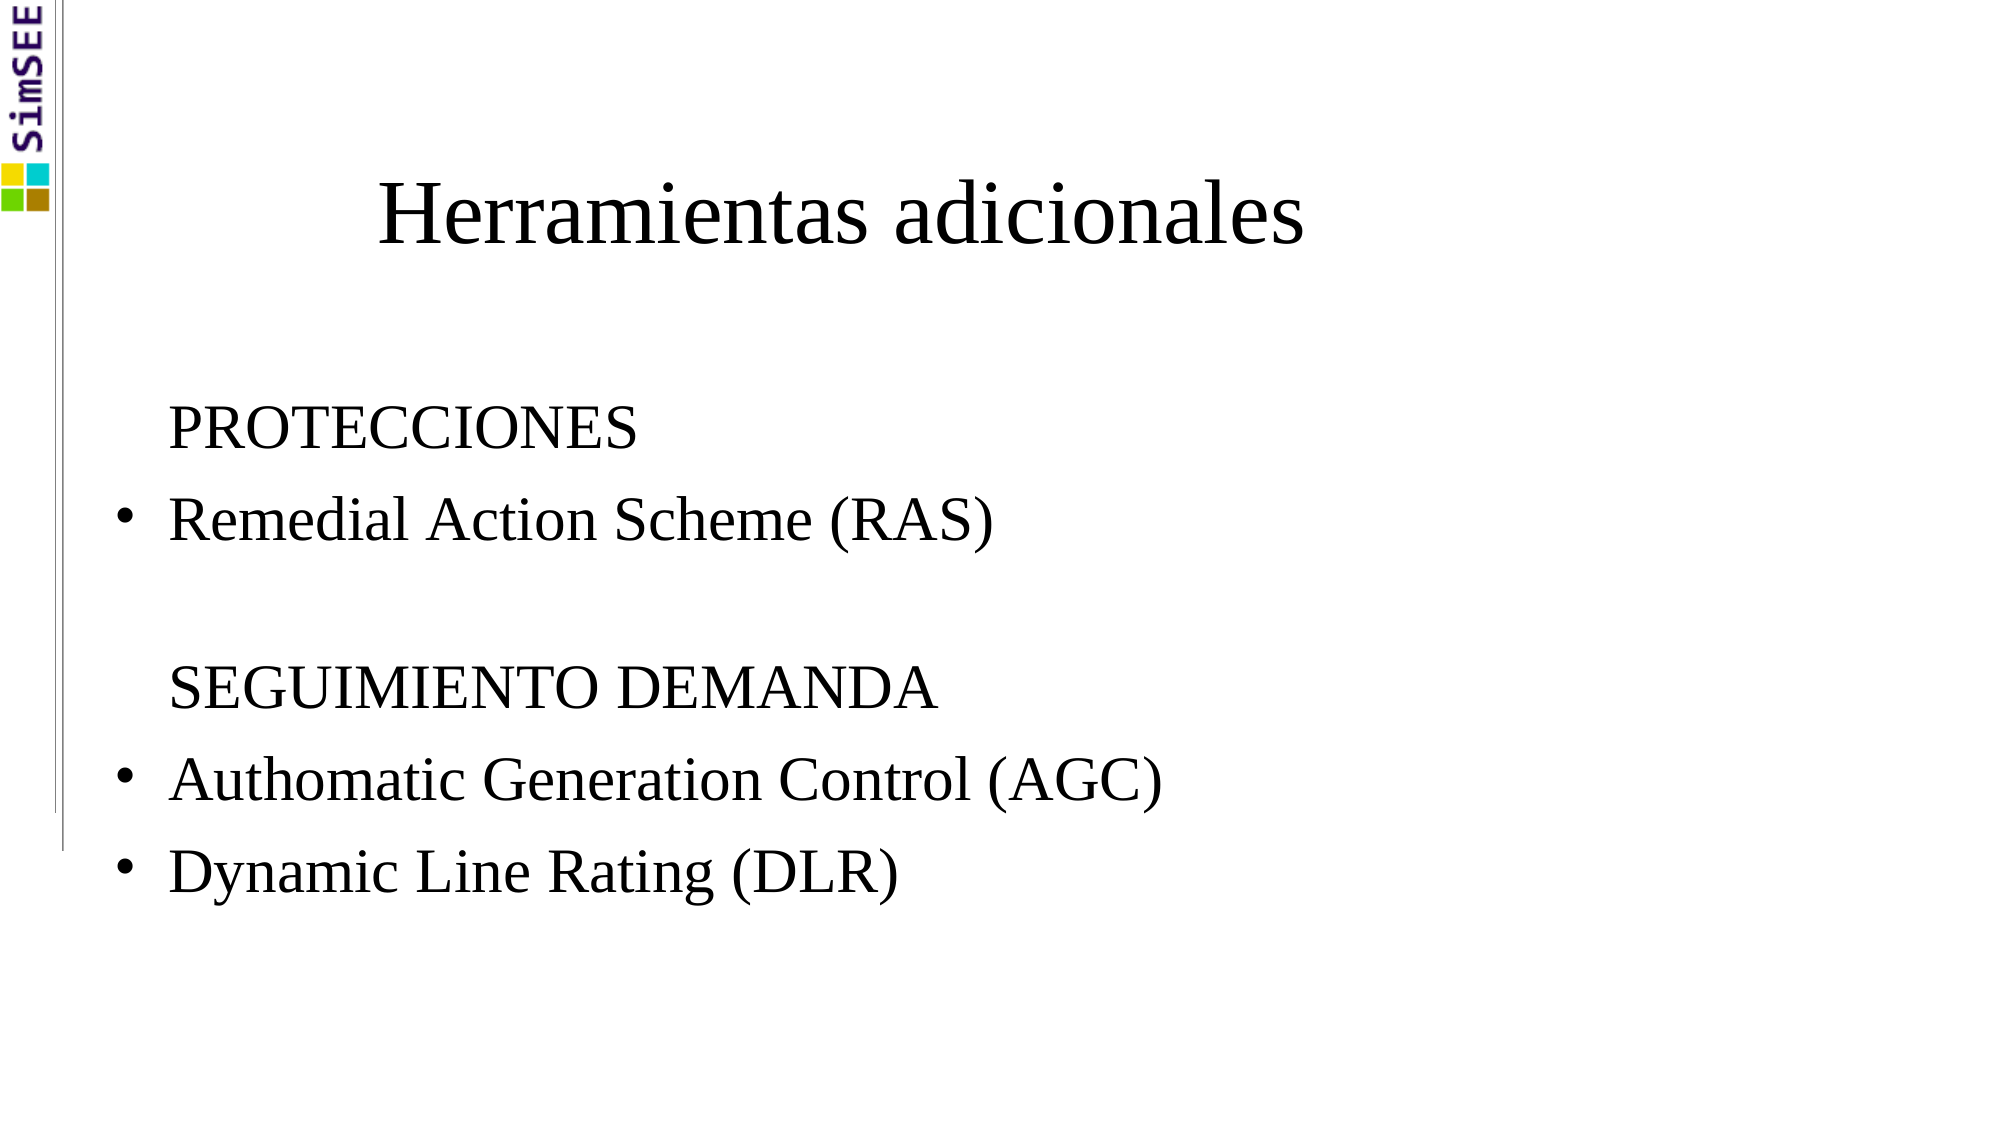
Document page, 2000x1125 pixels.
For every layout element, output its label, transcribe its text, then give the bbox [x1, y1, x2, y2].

picture [0, 162, 51, 213]
list PROTECCIONES Remedial Action Scheme (RAS) SEGUIMIENTO DEMANDA Authomatic Generation Control (AGC) Dynamic Line Rating (DLR) [99, 377, 1900, 916]
title Herramientas adicionales [78, 87, 1607, 327]
picture [0, 5, 52, 154]
